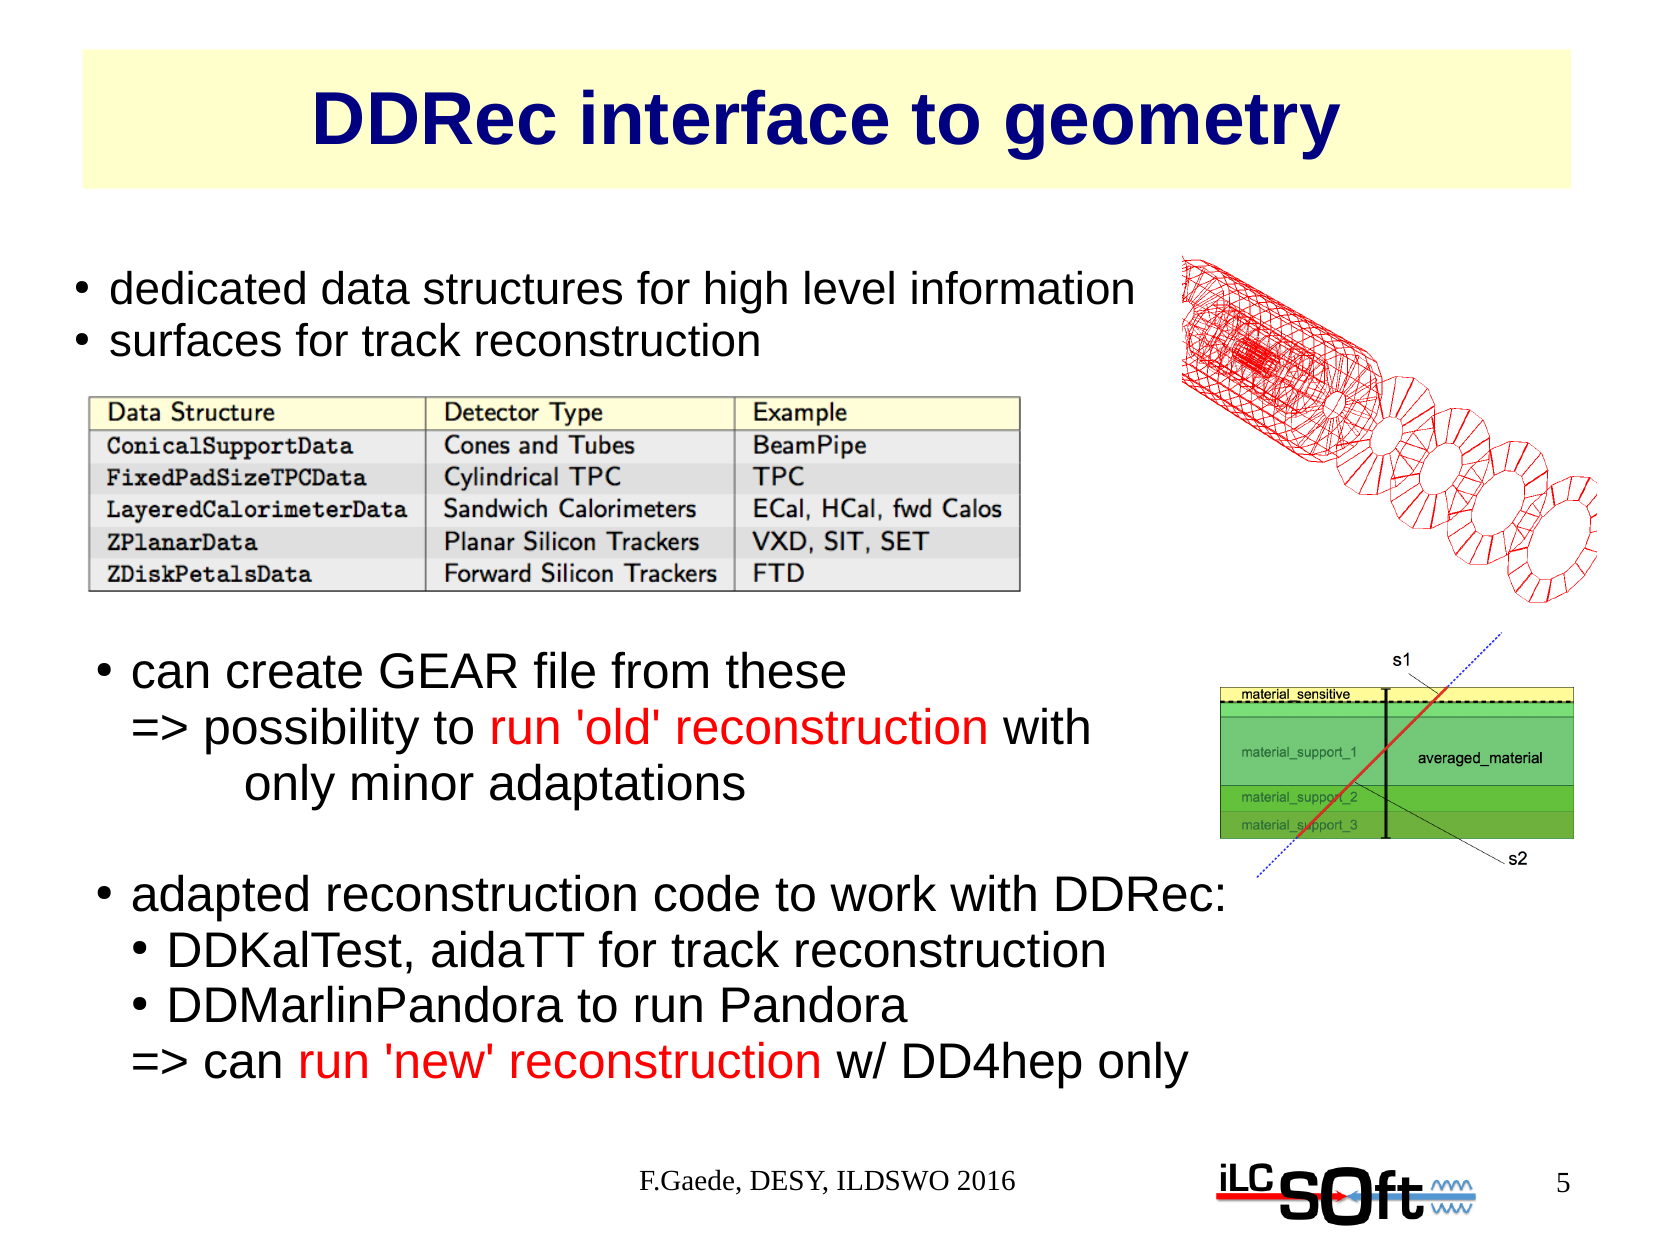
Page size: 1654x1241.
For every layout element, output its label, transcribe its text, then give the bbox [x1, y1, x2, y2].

picture [1182, 254, 1597, 610]
picture [1206, 1155, 1561, 1241]
picture [1219, 632, 1575, 878]
text_box can create GEAR file from these => possibility to run 'old' reconstruction with only minor adaptations adapted reconstruction code to work with DDRec: DDKalTest, aidaTT for track reconstruction DDMarlinPandora to run Pandora => can run 'new' reconstruction w/ DD4hep only [80, 635, 1260, 1148]
picture [82, 389, 1028, 604]
text_box dedicated data structures for high level information surfaces for track reconstruction [59, 255, 1166, 374]
title DDRec interface to geometry [82, 49, 1571, 189]
